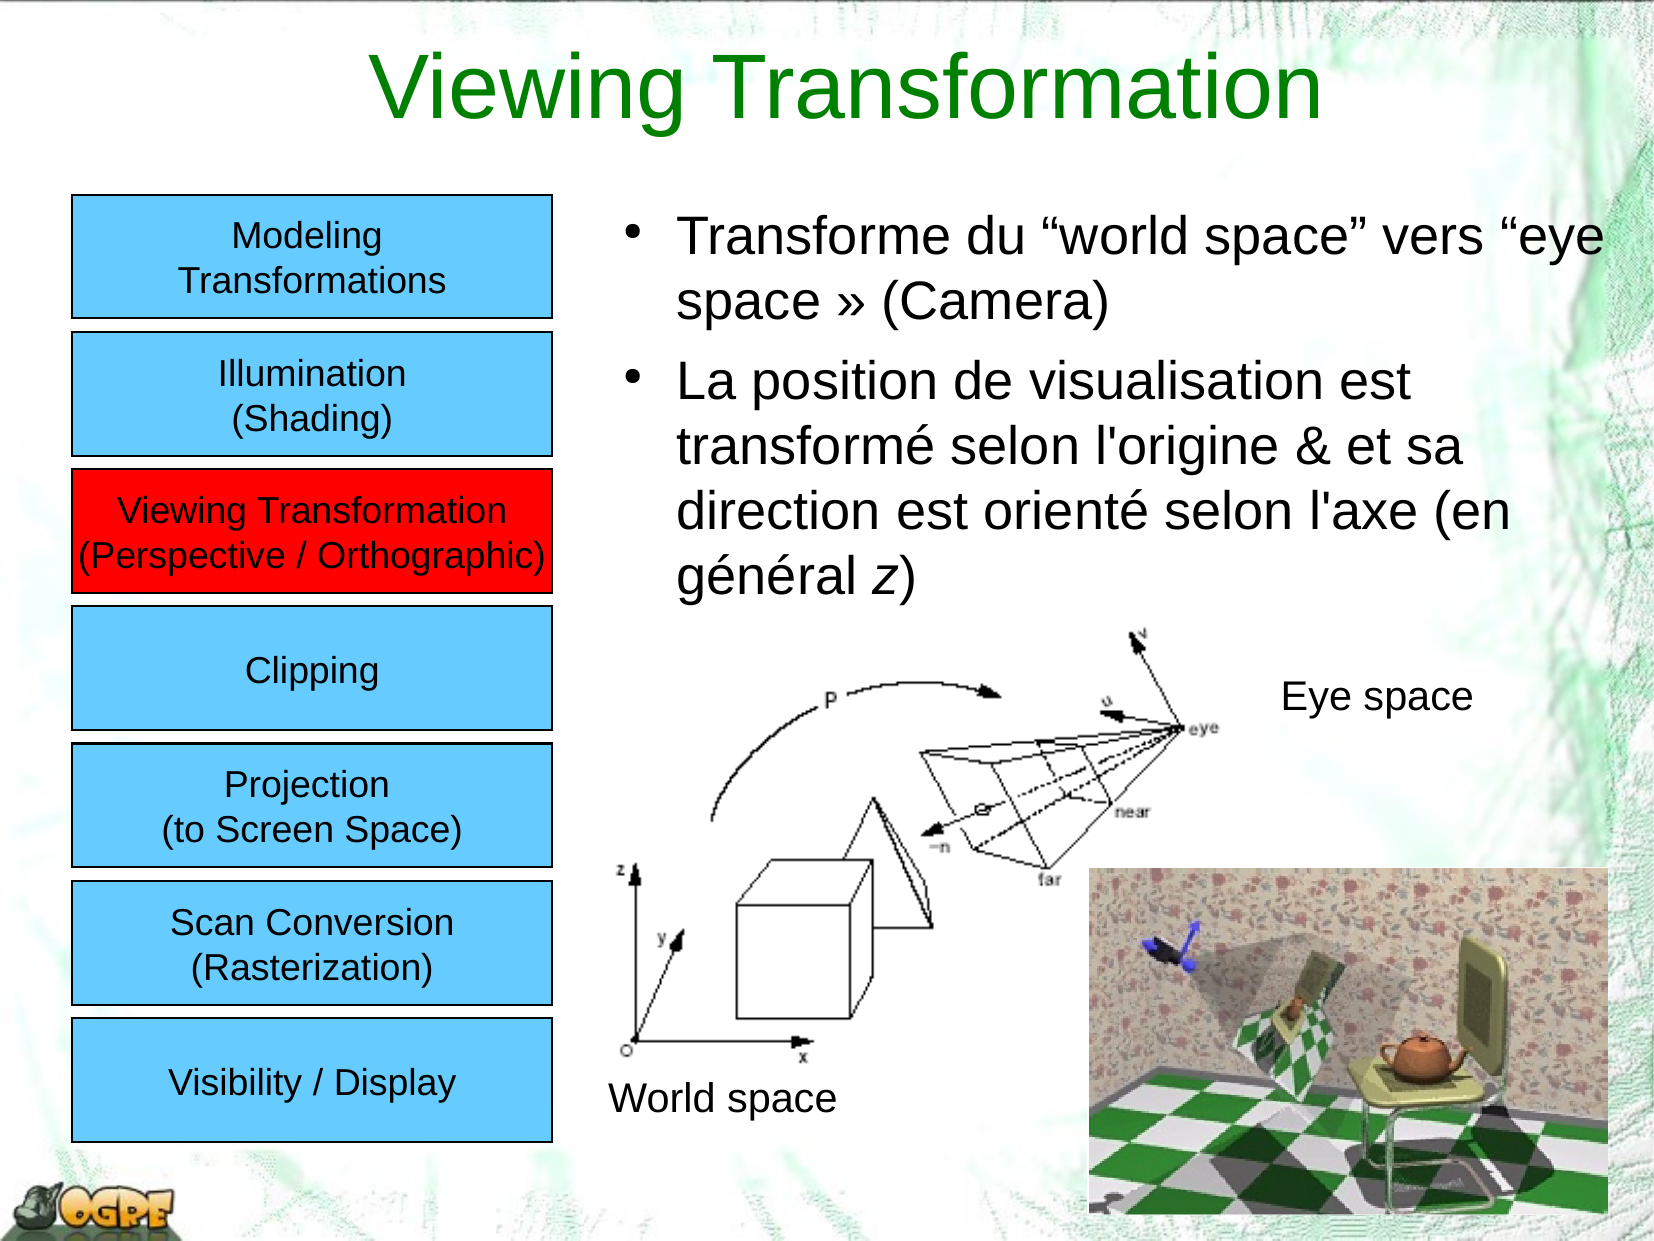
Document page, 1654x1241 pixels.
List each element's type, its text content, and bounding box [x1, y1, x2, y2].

text_box Scan Conversion (Rasterization) [72, 880, 553, 1005]
list Transforme du “world space” vers “eye space » (Camera) La position de visualisation est transformé selon l'origine & et sa direction est orienté selon l'axe (en général z) [590, 192, 1636, 768]
text_box Clipping [72, 606, 553, 731]
text_box Viewing Transformation (Perspective / Orthographic) [72, 469, 553, 593]
text_box Projection (to Screen Space) [72, 743, 553, 868]
text_box World space [593, 1062, 951, 1129]
text_box Visibility / Display [72, 1018, 553, 1143]
text_box Eye space [1265, 661, 1555, 727]
picture [0, 0, 1654, 1241]
title Viewing Transformation [68, 0, 1625, 165]
text_box Illumination (Shading) [72, 331, 553, 456]
text_box Modeling Transformations [72, 194, 553, 319]
